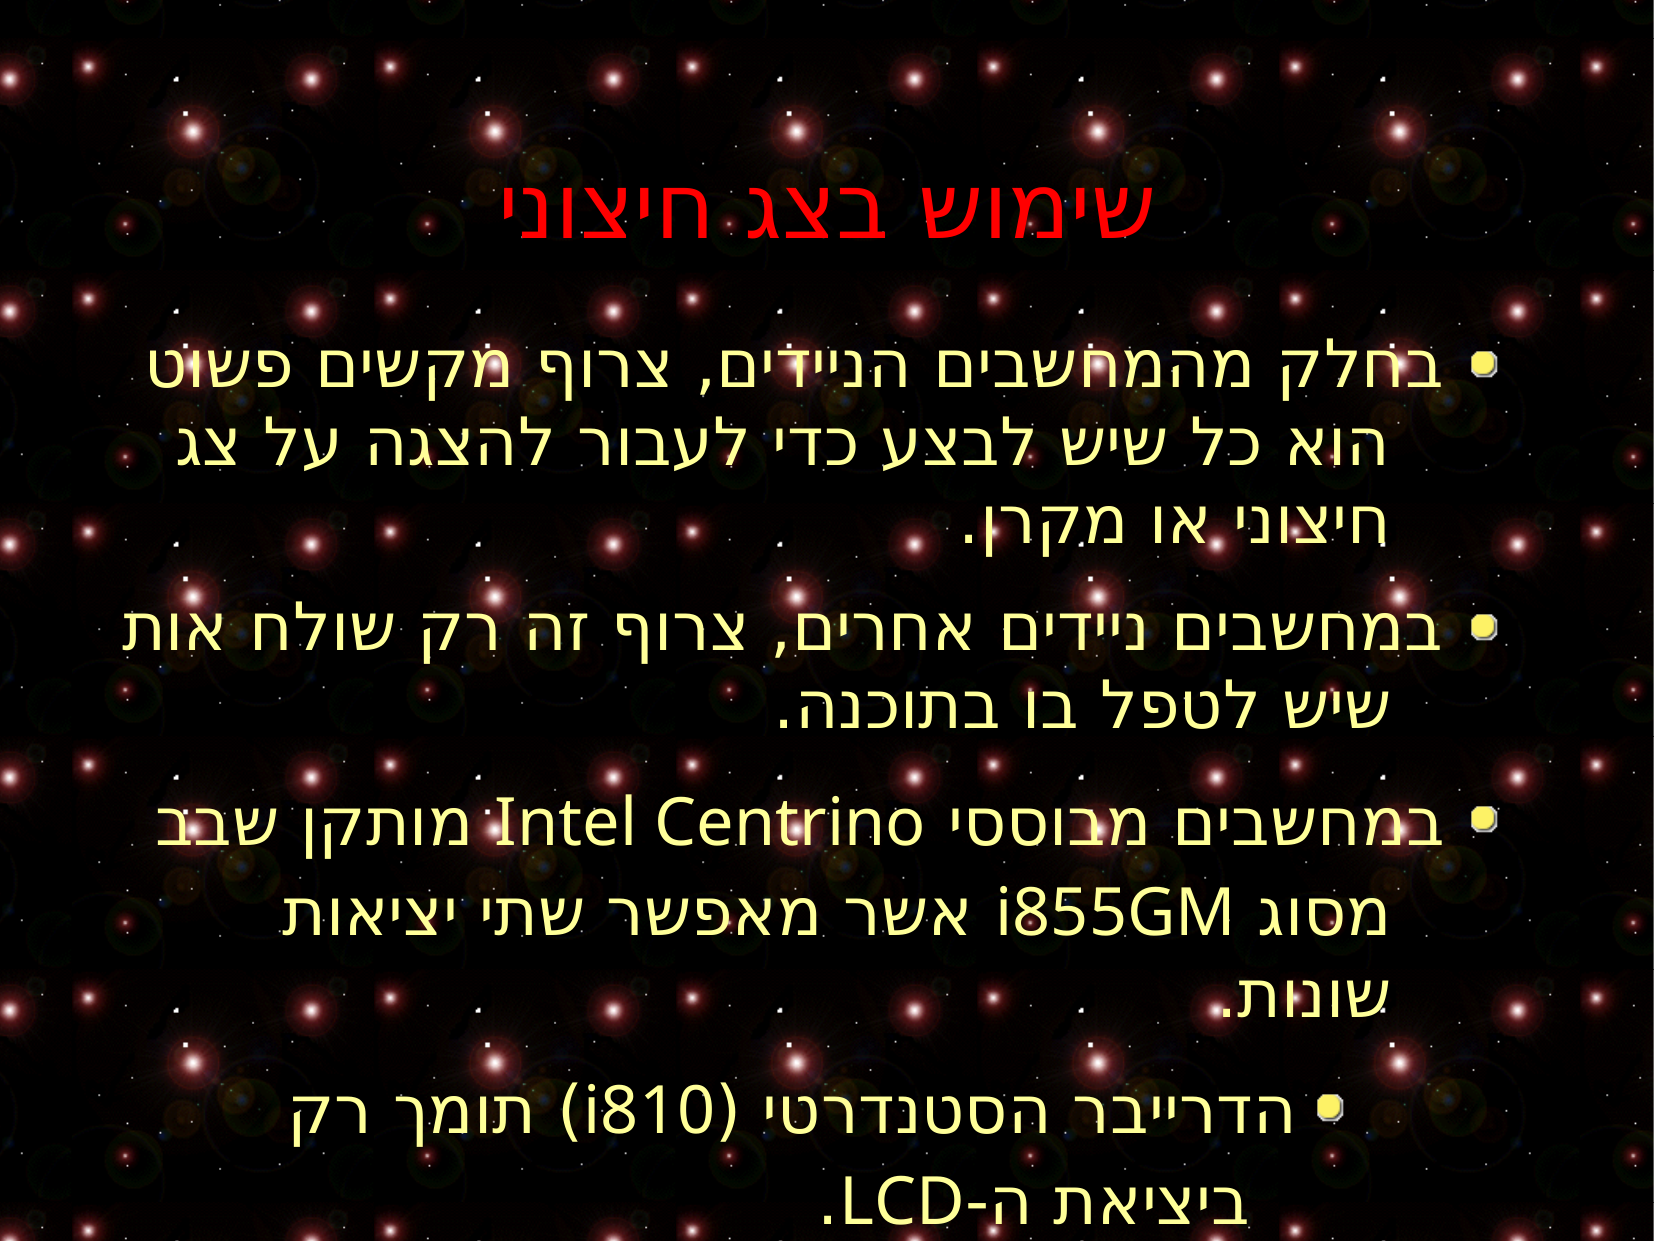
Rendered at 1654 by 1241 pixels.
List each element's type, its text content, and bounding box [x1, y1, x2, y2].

list בחלק מהמחשבים הניידים, צרוף מקשים פשוט הוא כל שיש לבצע כדי לעבור להצגה על צג חיצוני או מקרן. במחשבים ניידים אחרים, צרוף זה רק שולח אות שיש לטפל בו בתוכנה. במחשבים מבוססי Intel Centrino מותקן שבב מסוג i855GM אשר מאפשר שתי יציאות שונות. הדרייבר הסטנדרטי (i810) תומך רק ביציאת ה-LCD. ניתן לאפשר את יציאת ה-CRT בעזרת i810switch. אך במקרה זה לא מסונכרן קצב הרענון של המסך ומתקבלת תמונה מרצדת. [121, 325, 1534, 1235]
title שימוש בצג חיצוני [121, 102, 1534, 311]
picture [0, 0, 1654, 1241]
